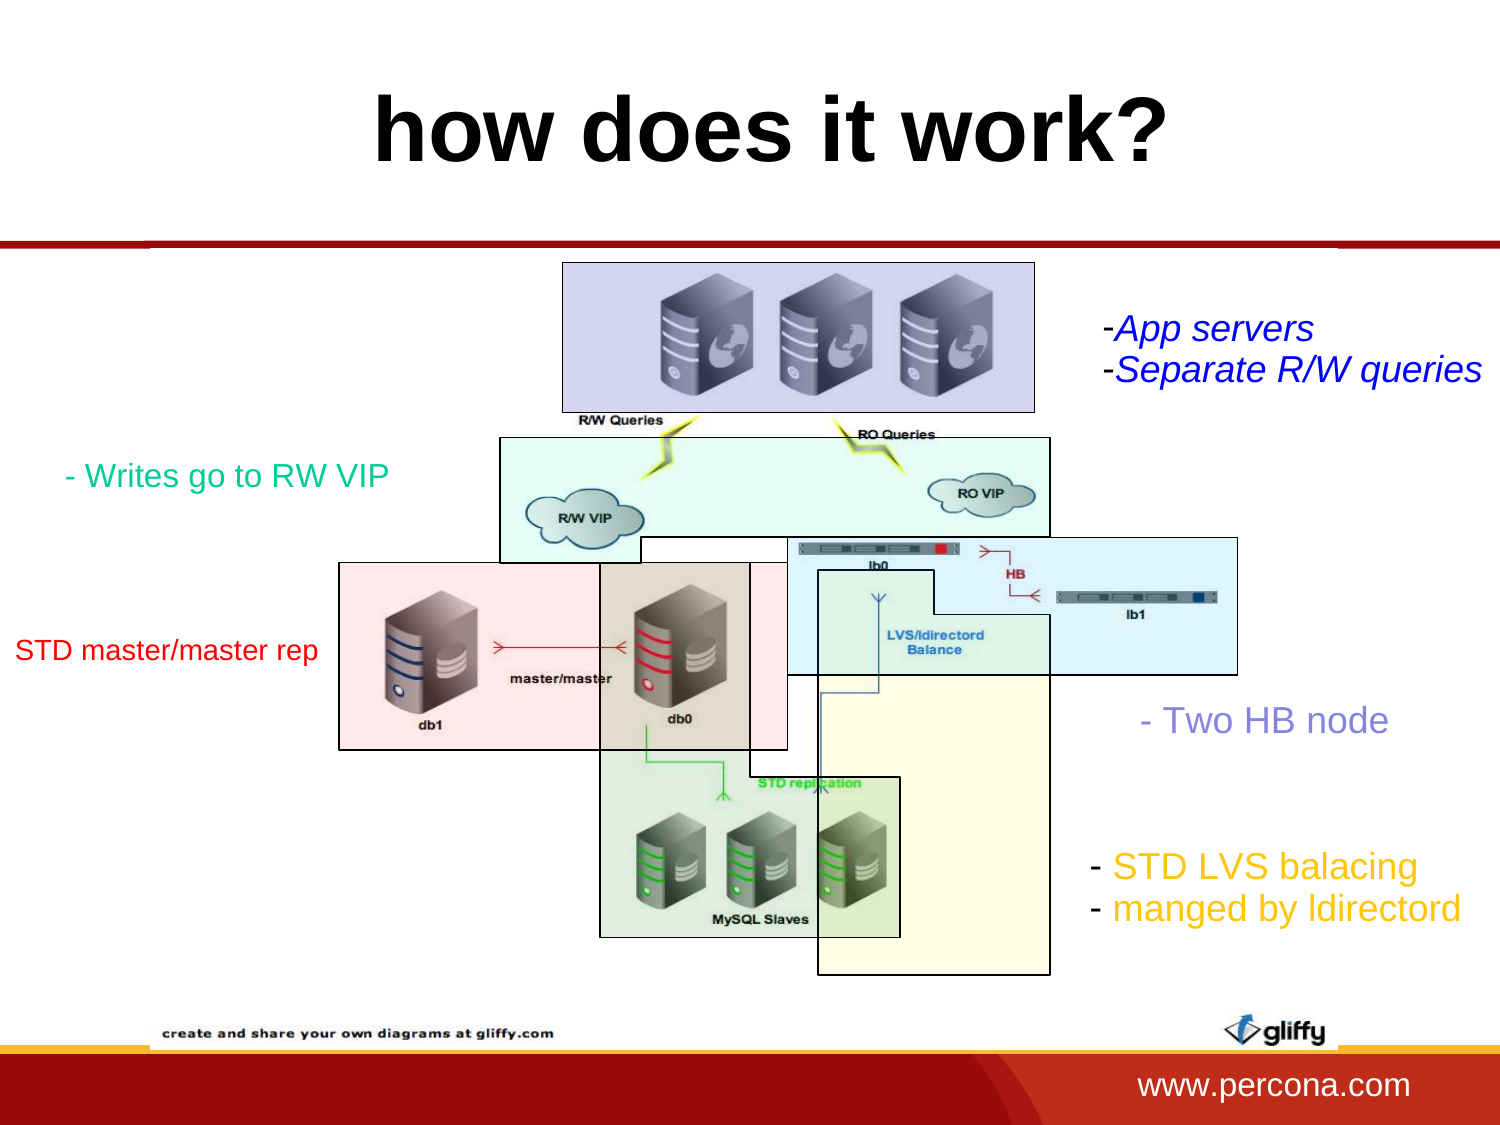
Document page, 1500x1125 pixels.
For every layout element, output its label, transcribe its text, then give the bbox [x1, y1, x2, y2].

text_box STD LVS balacing manged by ldirectord [1074, 838, 1500, 938]
text_box - Writes go to RW VIP [50, 450, 451, 503]
text_box - Two HB node [1124, 692, 1463, 751]
text_box [150, 248, 1338, 1051]
title how does it work? [41, 6, 1471, 243]
text_box STD master/master rep [0, 627, 338, 676]
text_box App servers Separate R/W queries [1087, 299, 1500, 400]
